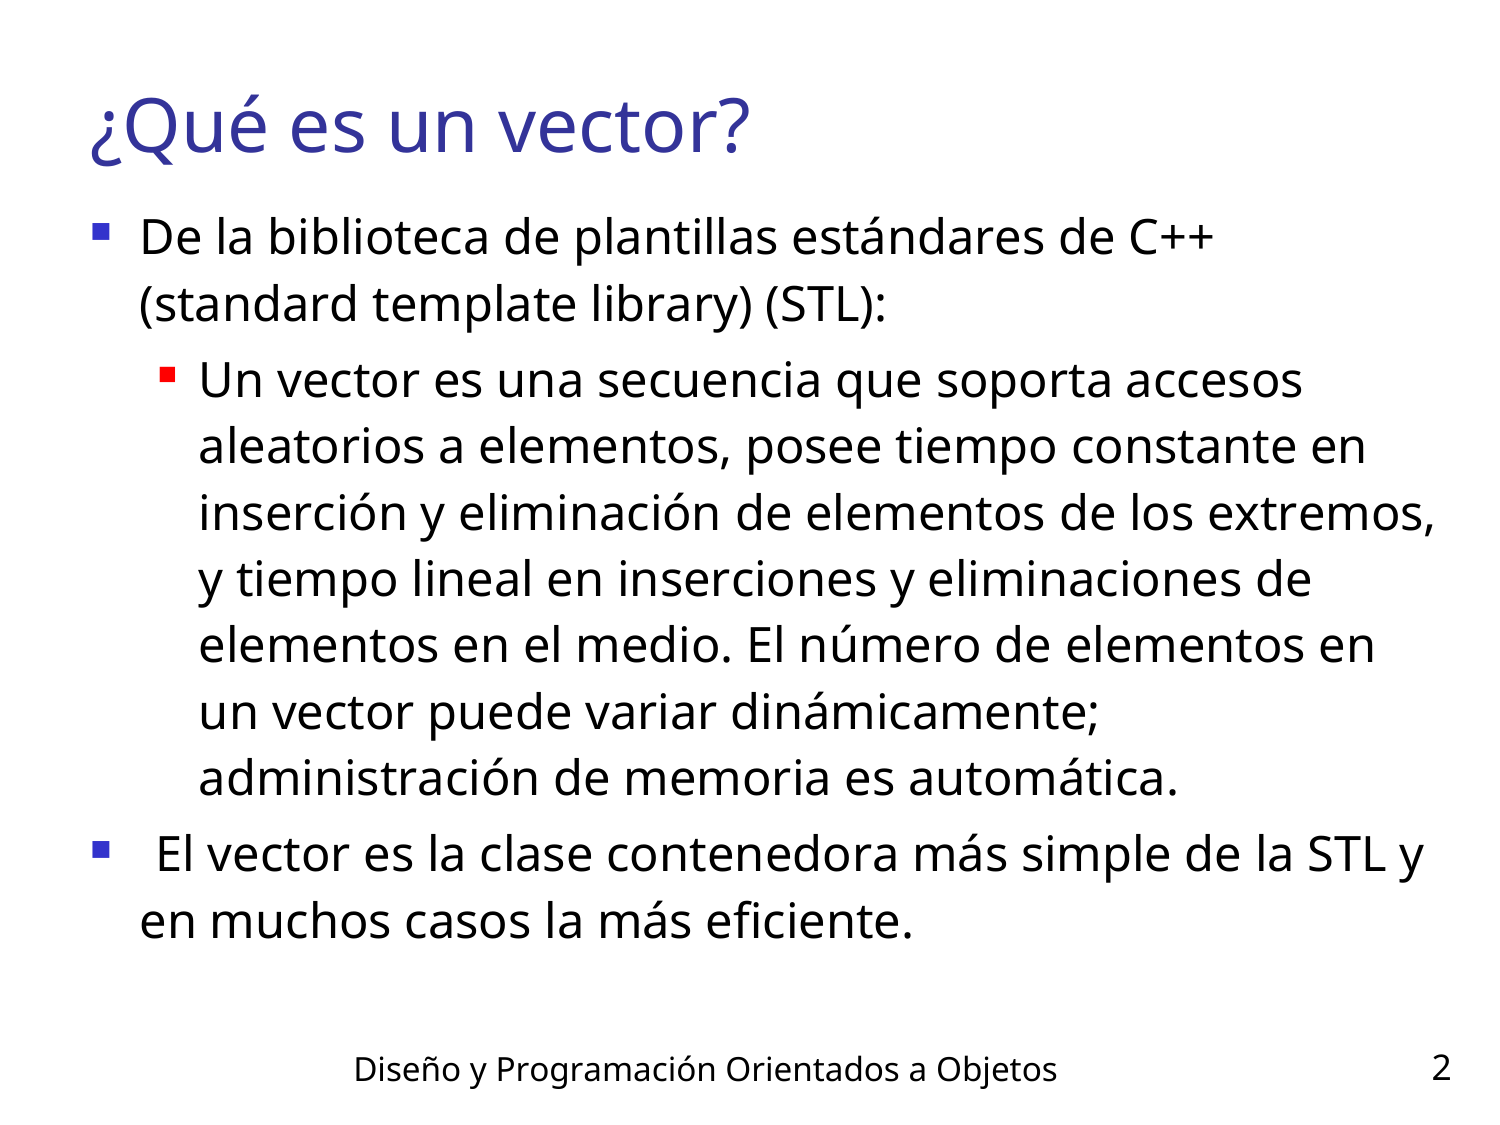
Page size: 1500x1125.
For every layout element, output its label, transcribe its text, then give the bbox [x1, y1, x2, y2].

title ¿Qué es un vector? [75, 4, 1466, 182]
list De la biblioteca de plantillas estándares de C++ (standard template library) (STL): Un vector es una secuencia que soporta accesos aleatorios a elementos, posee tiempo constante en inserción y eliminación de elementos de los extremos, y tiempo lineal en inserciones y eliminaciones de elementos en el medio. El número de elementos en un vector puede variar dinámicamente; administración de memoria es automática. El vector es la clase contenedora más simple de la STL y en muchos casos la más eficiente. [75, 195, 1462, 1021]
